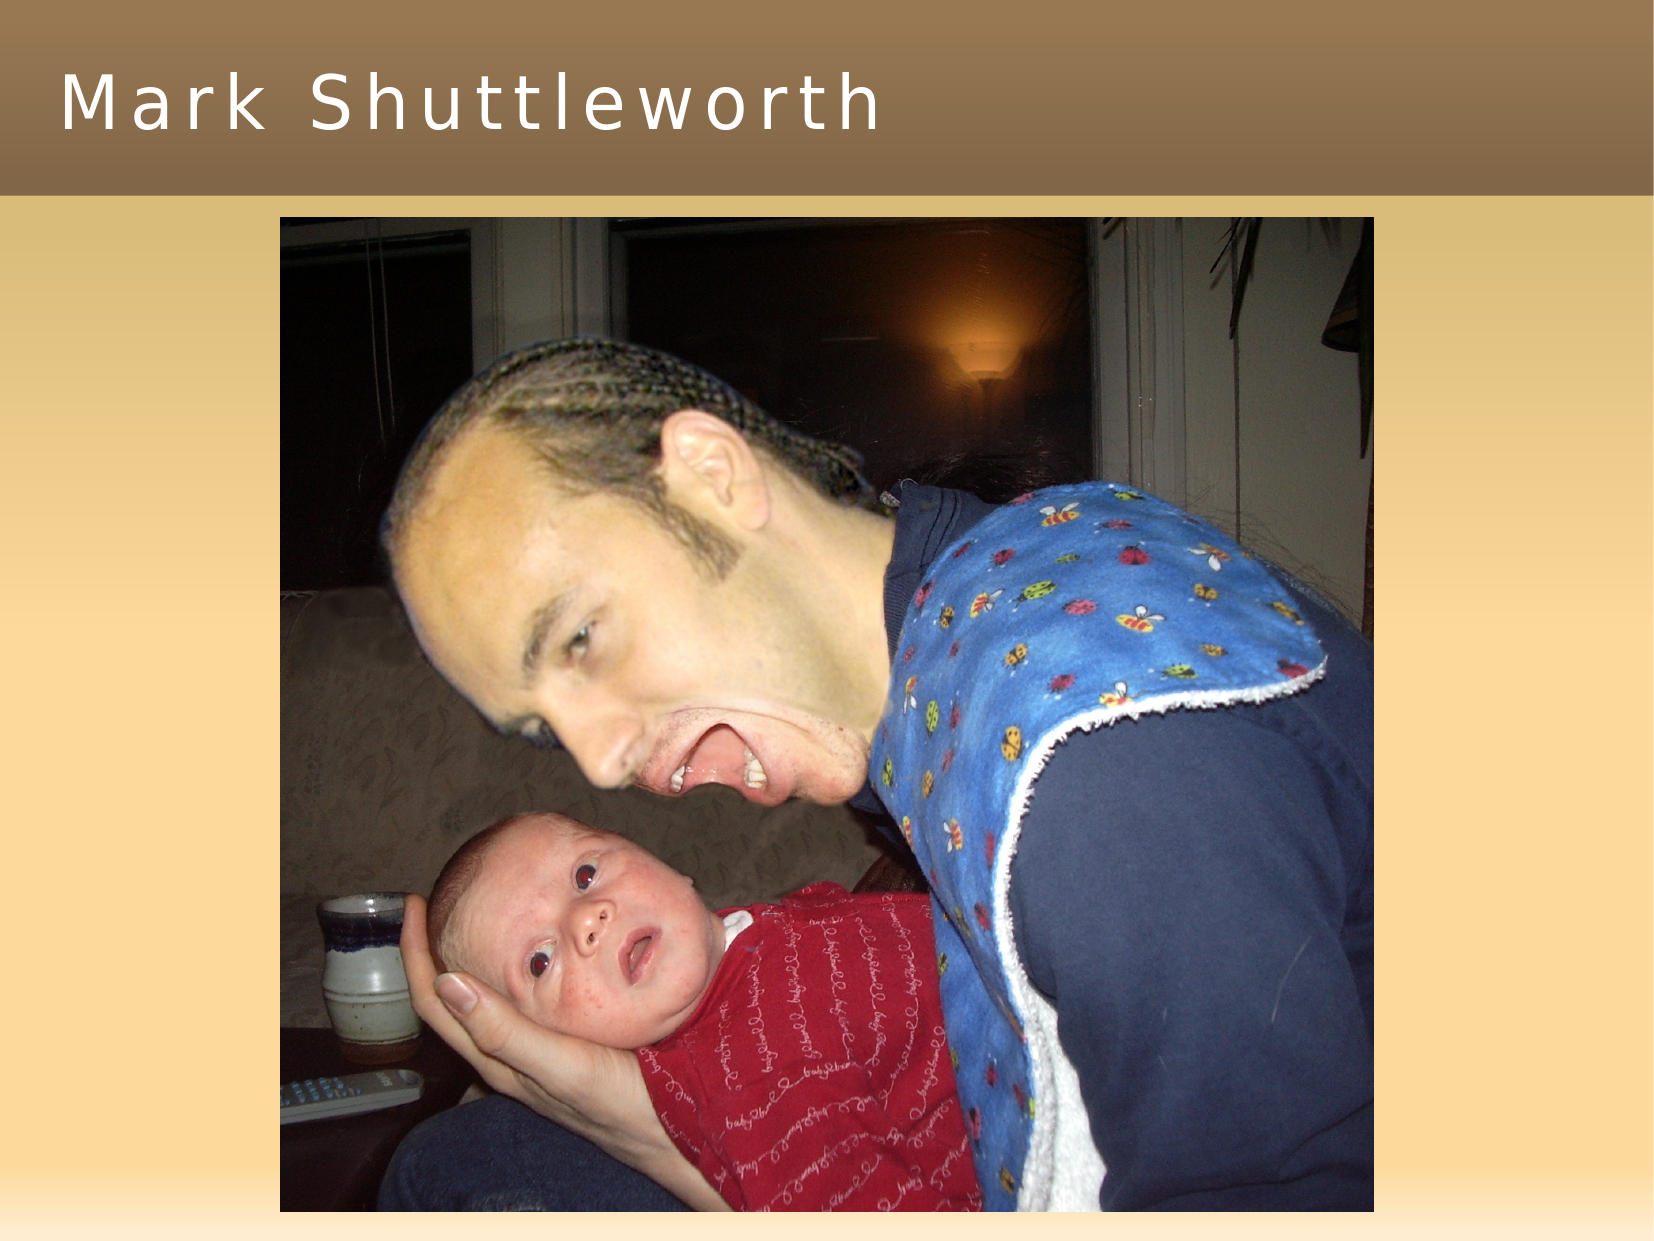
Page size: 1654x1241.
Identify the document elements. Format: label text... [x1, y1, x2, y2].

title Mark Shuttleworth [59, 29, 1595, 178]
picture [0, 0, 1654, 1241]
